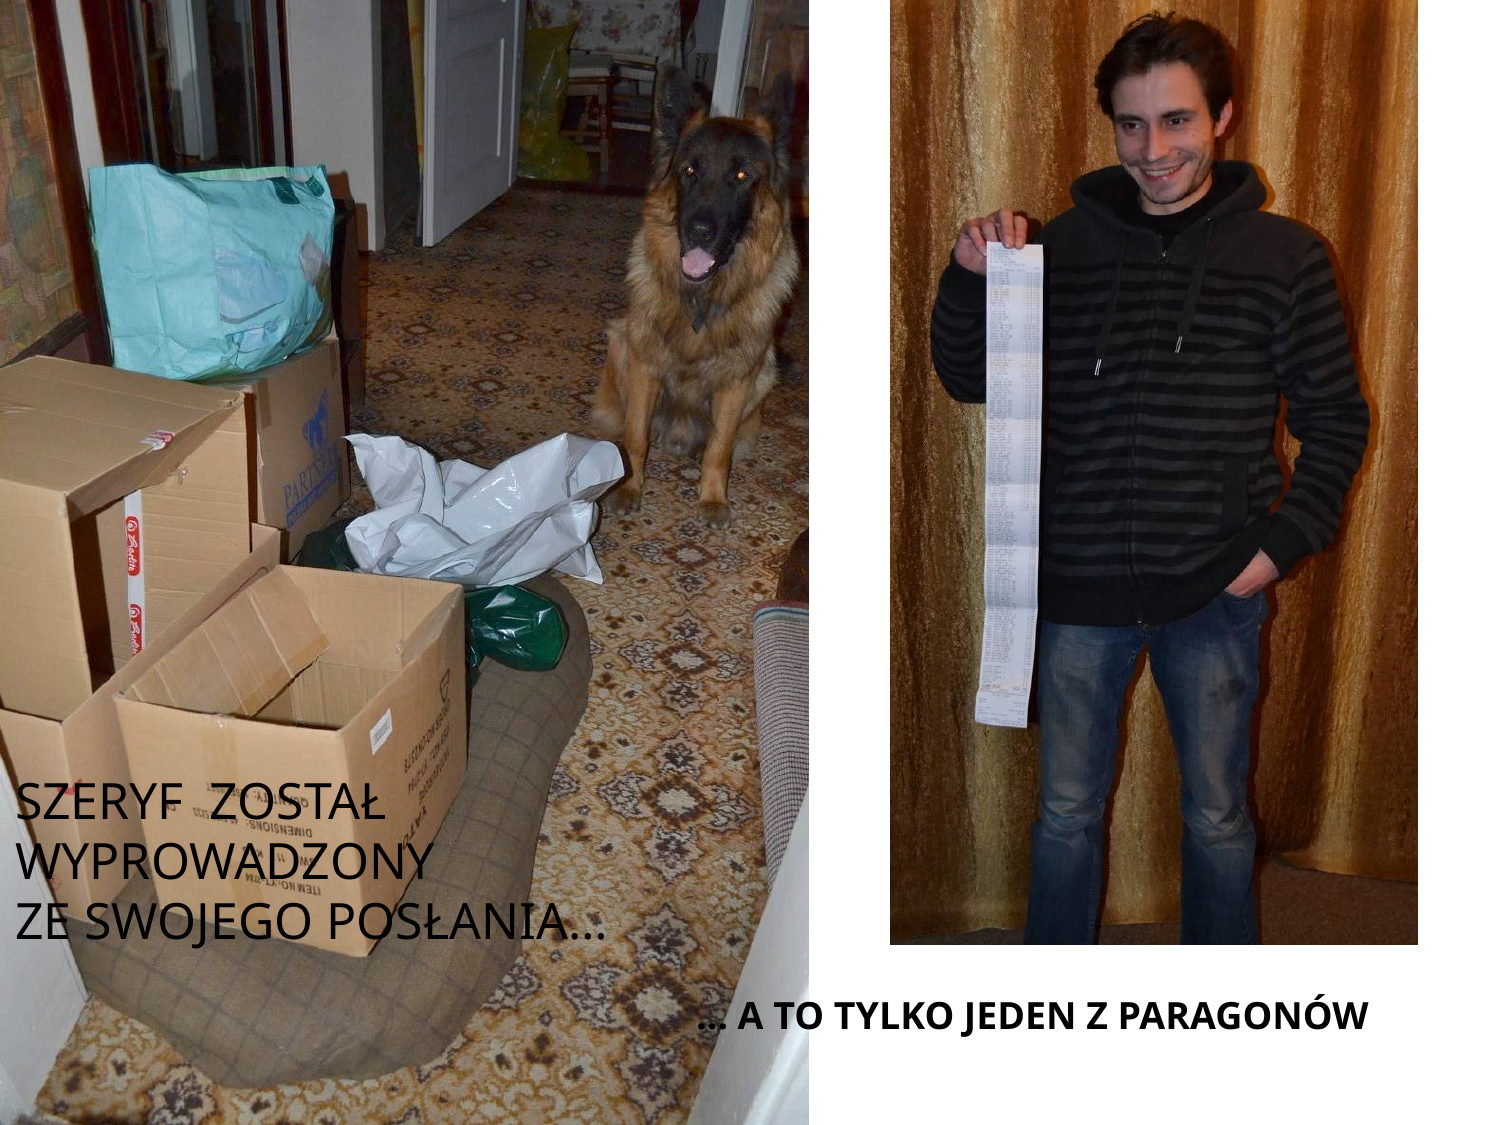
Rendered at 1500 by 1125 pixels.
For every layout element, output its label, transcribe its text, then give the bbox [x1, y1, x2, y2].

picture [890, 0, 1418, 945]
text_box SZERYF ZOSTAŁ WYPROWADZONY ZE SWOJEGO POSŁANIA… [0, 761, 797, 959]
text_box … A TO TYLKO JEDEN Z PARAGONÓW [680, 984, 1500, 1046]
picture [0, 0, 809, 1125]
